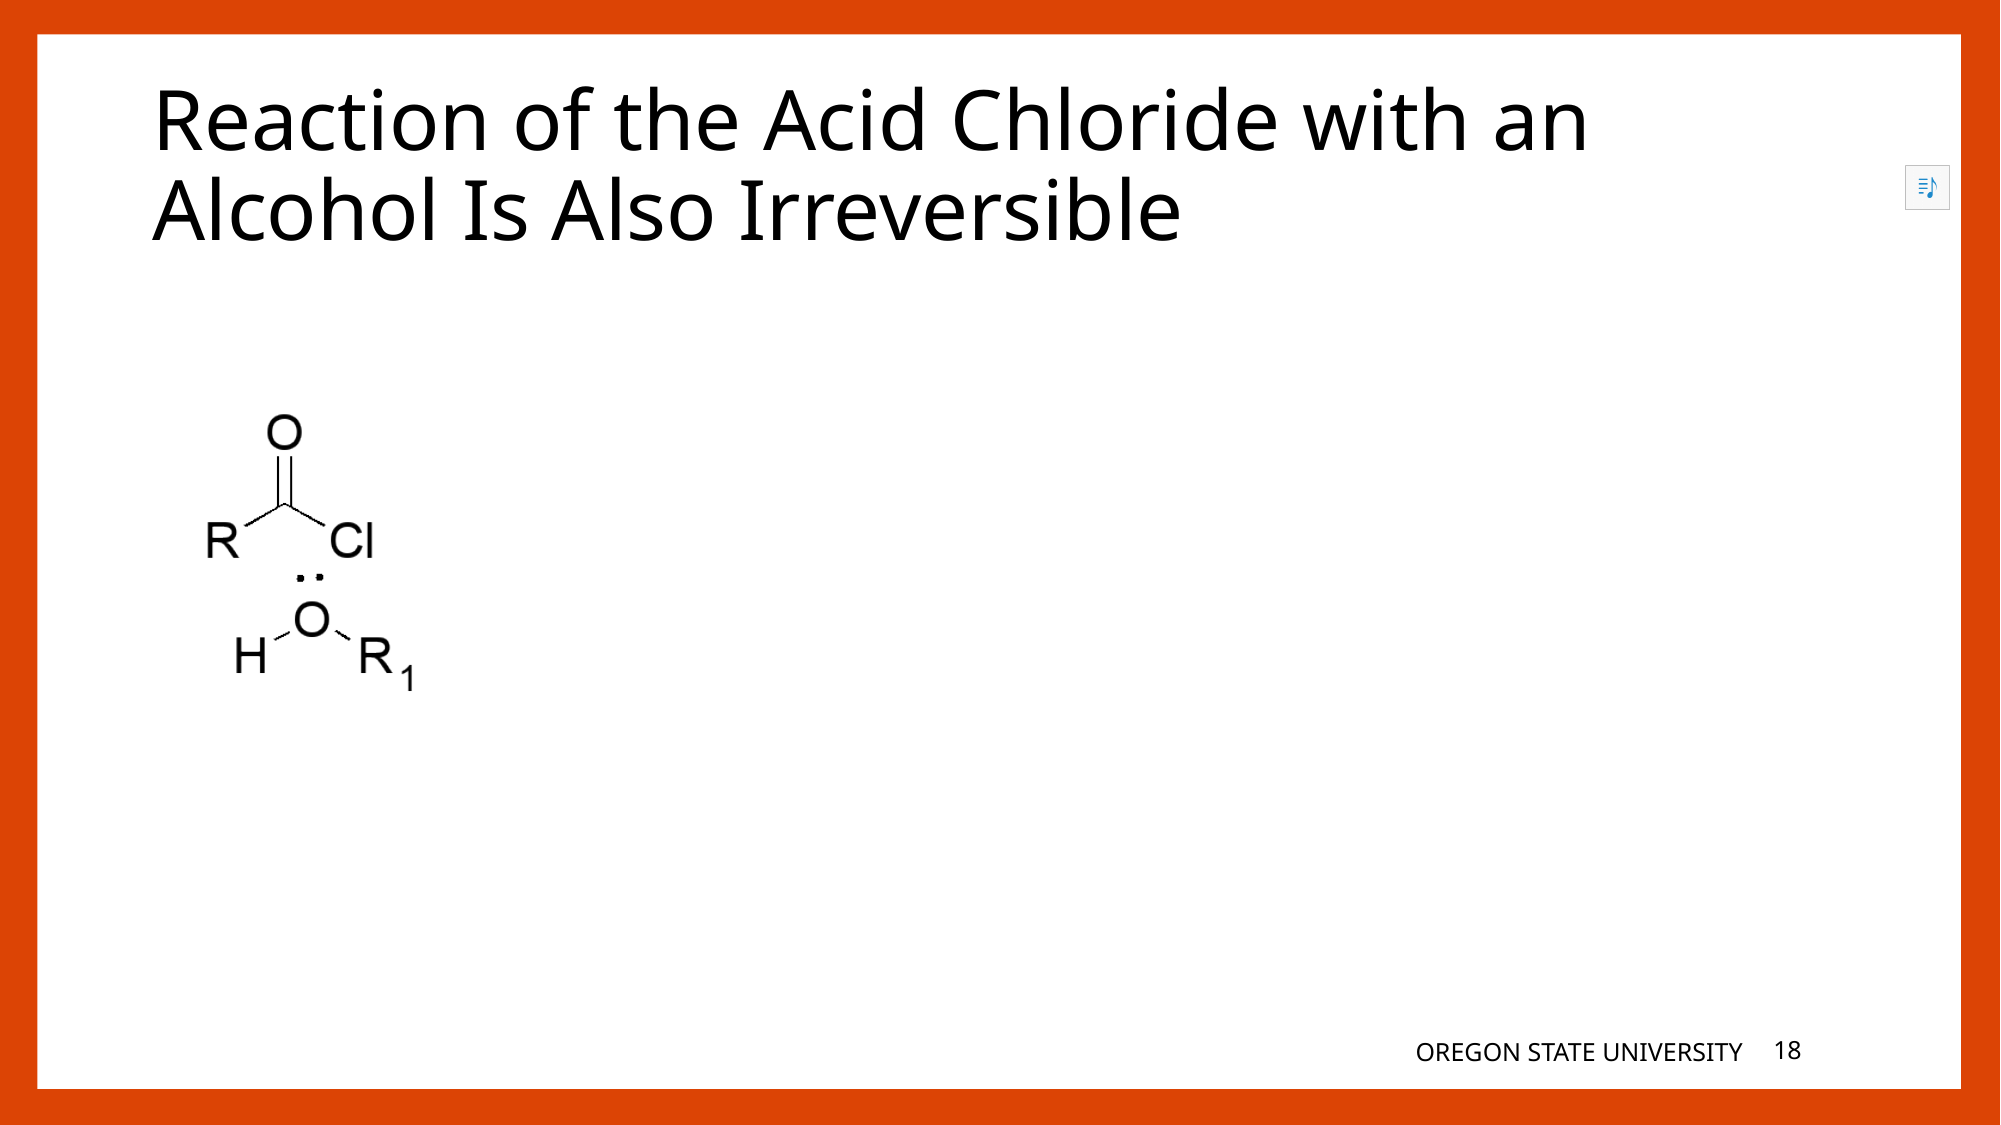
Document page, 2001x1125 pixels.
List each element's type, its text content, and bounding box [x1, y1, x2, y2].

text_box [1905, 164, 1951, 211]
footer OREGON STATE UNIVERSITY [662, 1021, 1758, 1082]
title Reaction of the Acid Chloride with an Alcohol Is Also Irreversible [137, 59, 1863, 278]
slide_number 1 [1758, 1021, 1863, 1082]
picture [150, 389, 429, 702]
